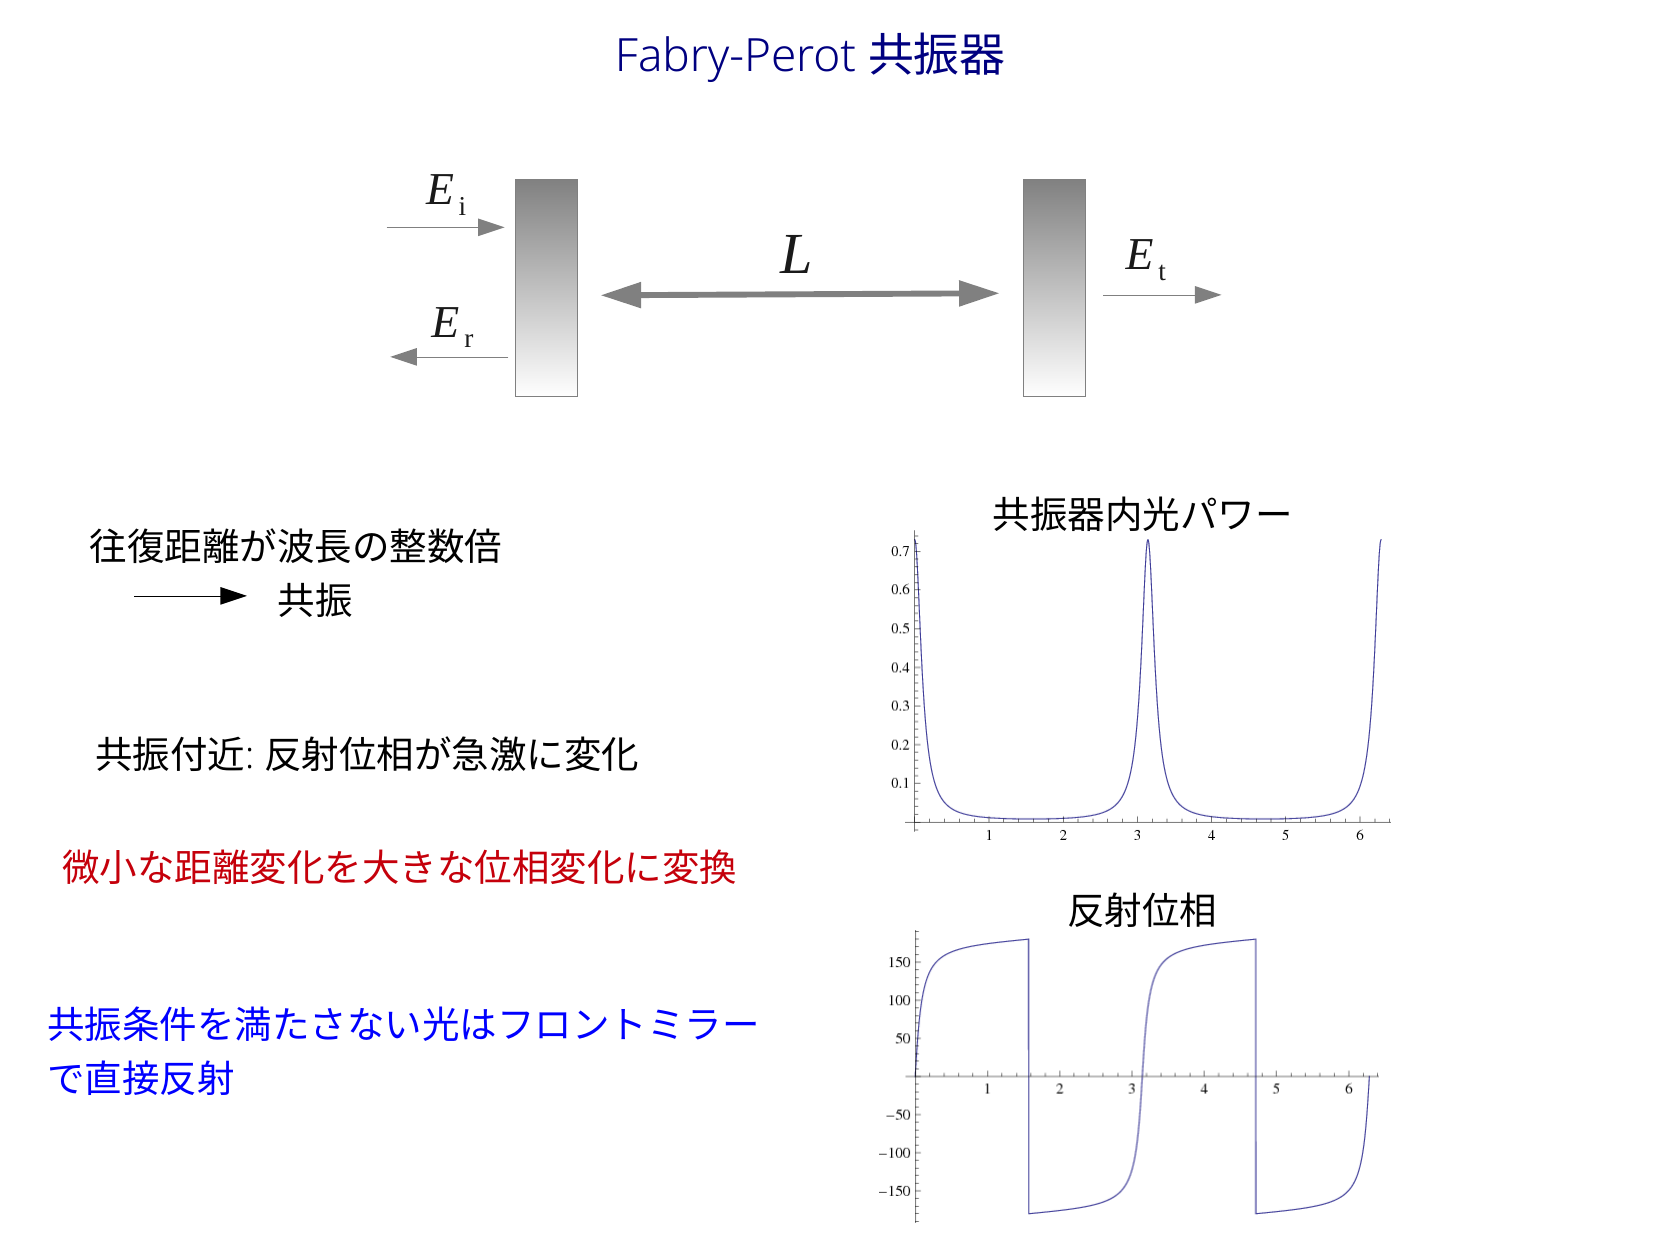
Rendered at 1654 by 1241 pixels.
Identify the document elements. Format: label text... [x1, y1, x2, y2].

chart [416, 163, 472, 222]
text_box 共振条件を満たさない光はフロントミラー で直接反射 [32, 987, 780, 1115]
picture [878, 928, 1379, 1223]
chart [769, 221, 819, 287]
text_box 共振付近: 反射位相が急激に変化 [80, 718, 661, 790]
text_box 共振 [263, 563, 369, 635]
text_box [1023, 179, 1086, 397]
picture [891, 529, 1391, 843]
text_box 共振器内光パワー [978, 477, 1310, 549]
text_box [515, 179, 578, 397]
text_box 微小な距離変化を大きな位相変化に変換 [47, 830, 757, 902]
chart [1116, 229, 1172, 287]
text_box 往復距離が波長の整数倍 [75, 510, 521, 582]
text_box 反射位相 [1052, 873, 1233, 945]
text_box Fabry-Perot 共振器 [600, 10, 1054, 95]
chart [422, 296, 480, 354]
